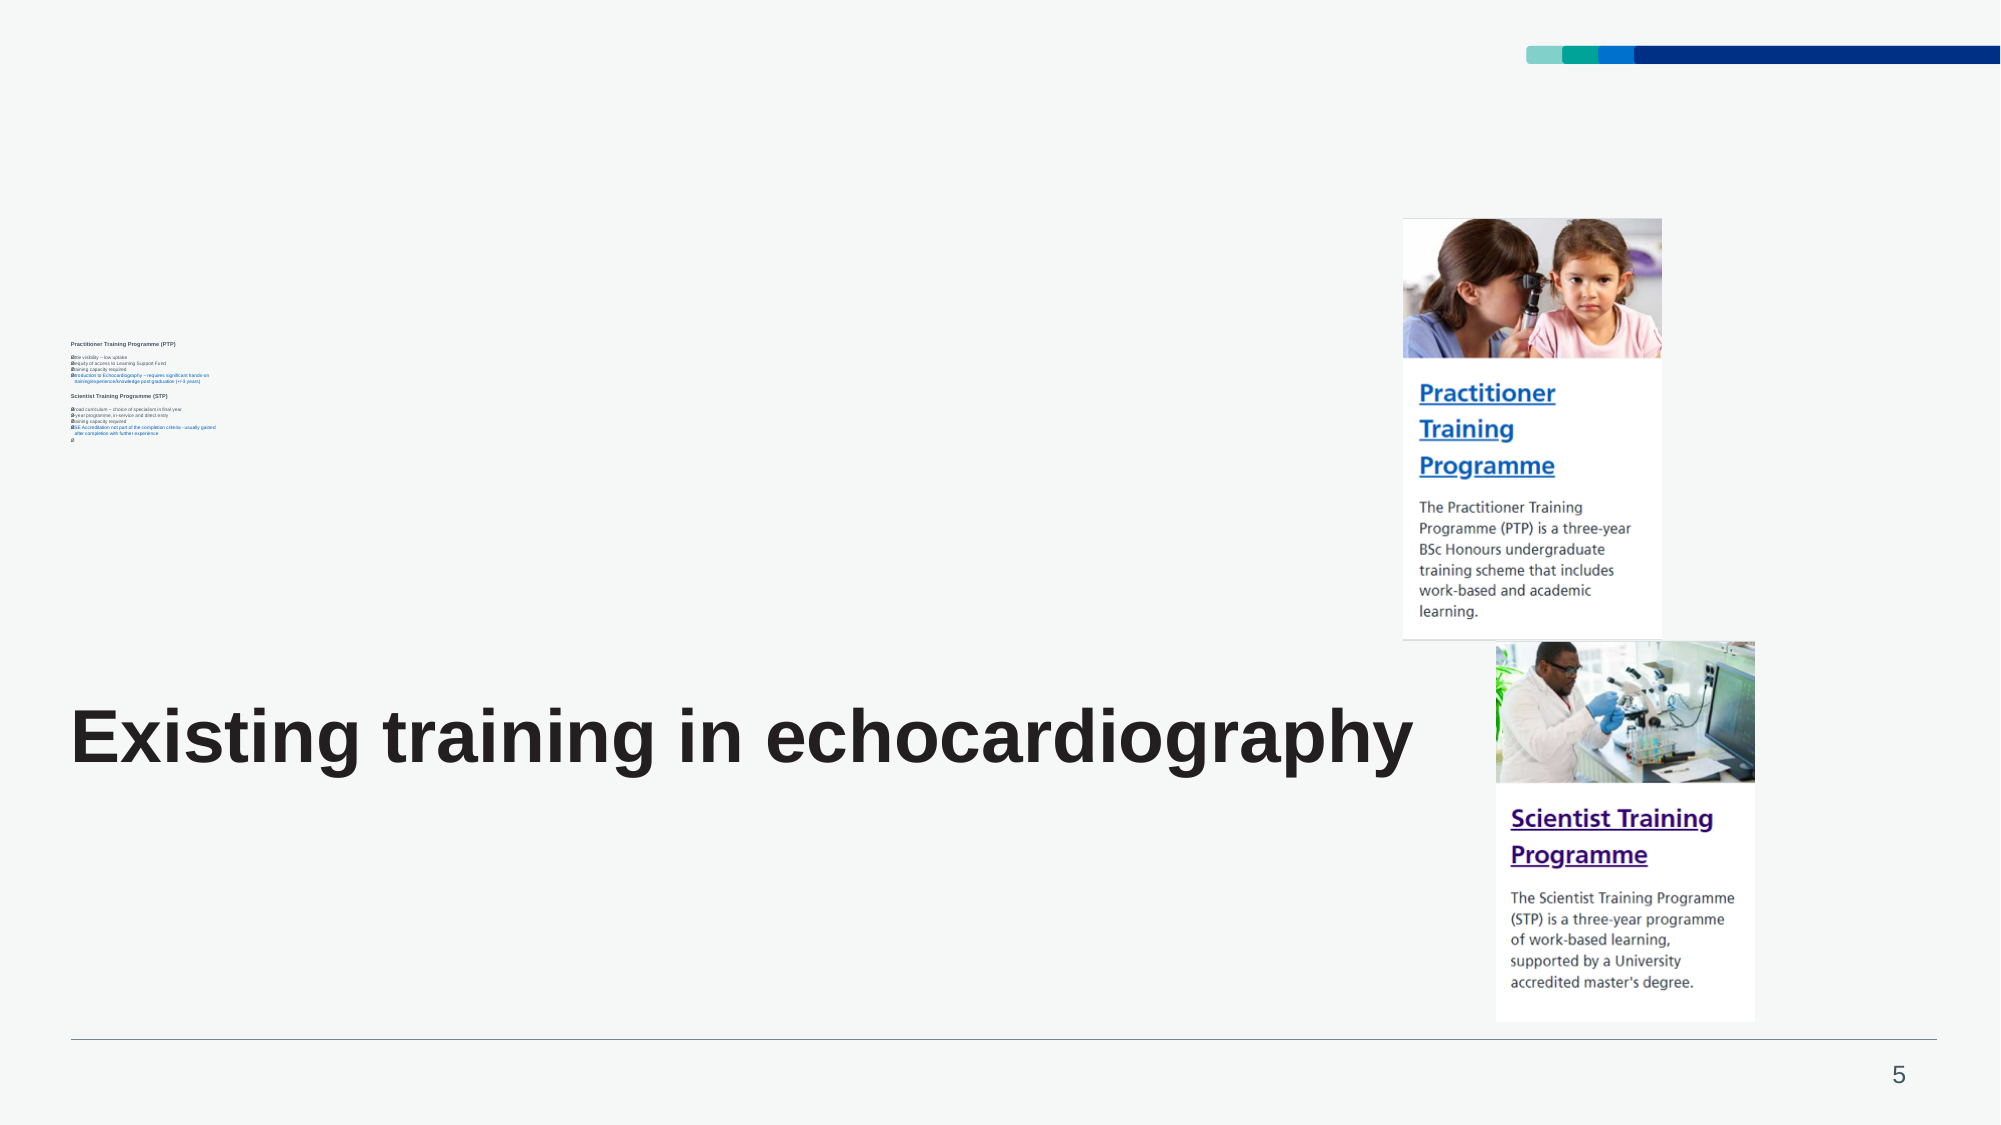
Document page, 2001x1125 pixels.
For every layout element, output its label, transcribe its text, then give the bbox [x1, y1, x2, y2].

title Existing training in echocardiography [70, 58, 1619, 201]
list Practitioner Training Programme (PTP) Little visibility – low uptake Inequity of access to Learning Support Fund Training capacity required Introduction to Echocardiography – requires significant hands-on training/experience/knowledge post graduation (+/-3 years) Scientist Training Programme (STP) Broad curriculum – choice of specialism in final year 3-year programme, in-service and direct entry Training capacity required BSE Accreditation not part of the completion criteria - usually gained after completion with further experience [70, 212, 1315, 1022]
picture [1403, 218, 1755, 1022]
